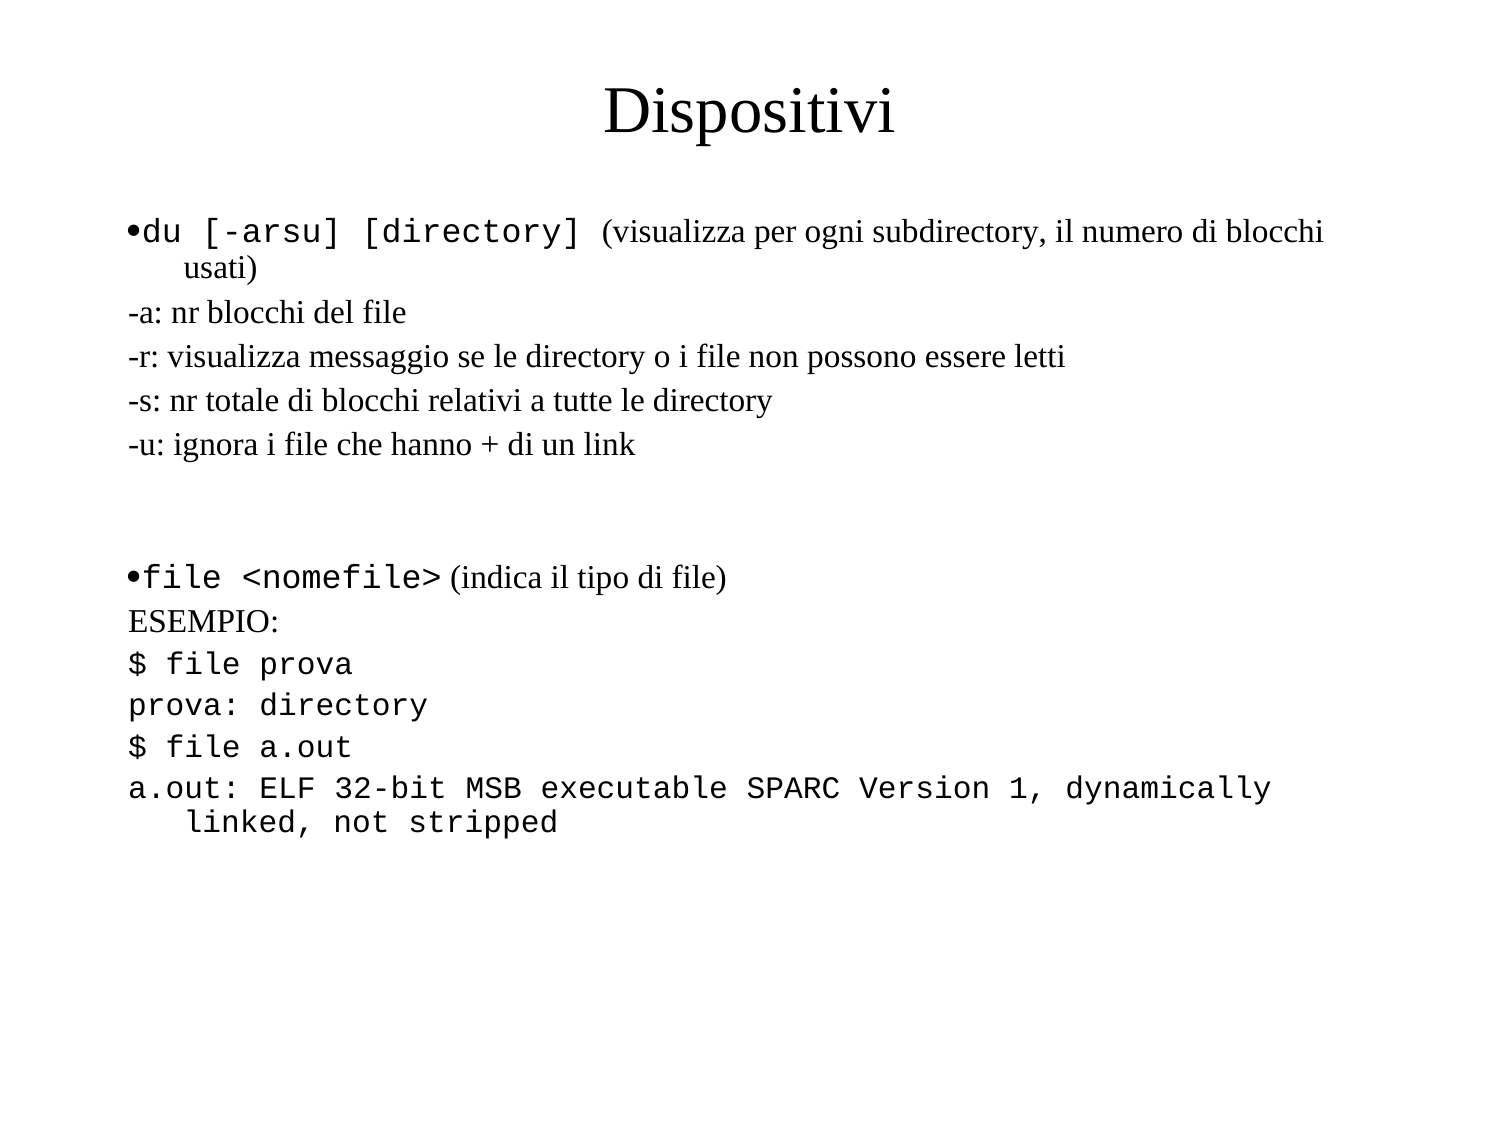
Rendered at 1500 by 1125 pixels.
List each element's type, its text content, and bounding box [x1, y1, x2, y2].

title Dispositivi [112, 12, 1388, 162]
list  du [-arsu] [directory] (visualizza per ogni subdirectory, il numero di blocchi usati) -a: nr blocchi del file -r: visualizza messaggio se le directory o i file non possono essere letti -s: nr totale di blocchi relativi a tutte le directory -u: ignora i file che hanno + di un link file <nomefile> (indica il tipo di file) ESEMPIO: $ file prova prova: directory $ file a.out a.out: ELF 32-bit MSB executable SPARC Version 1, dynamically linked, not stripped [112, 162, 1388, 1016]
